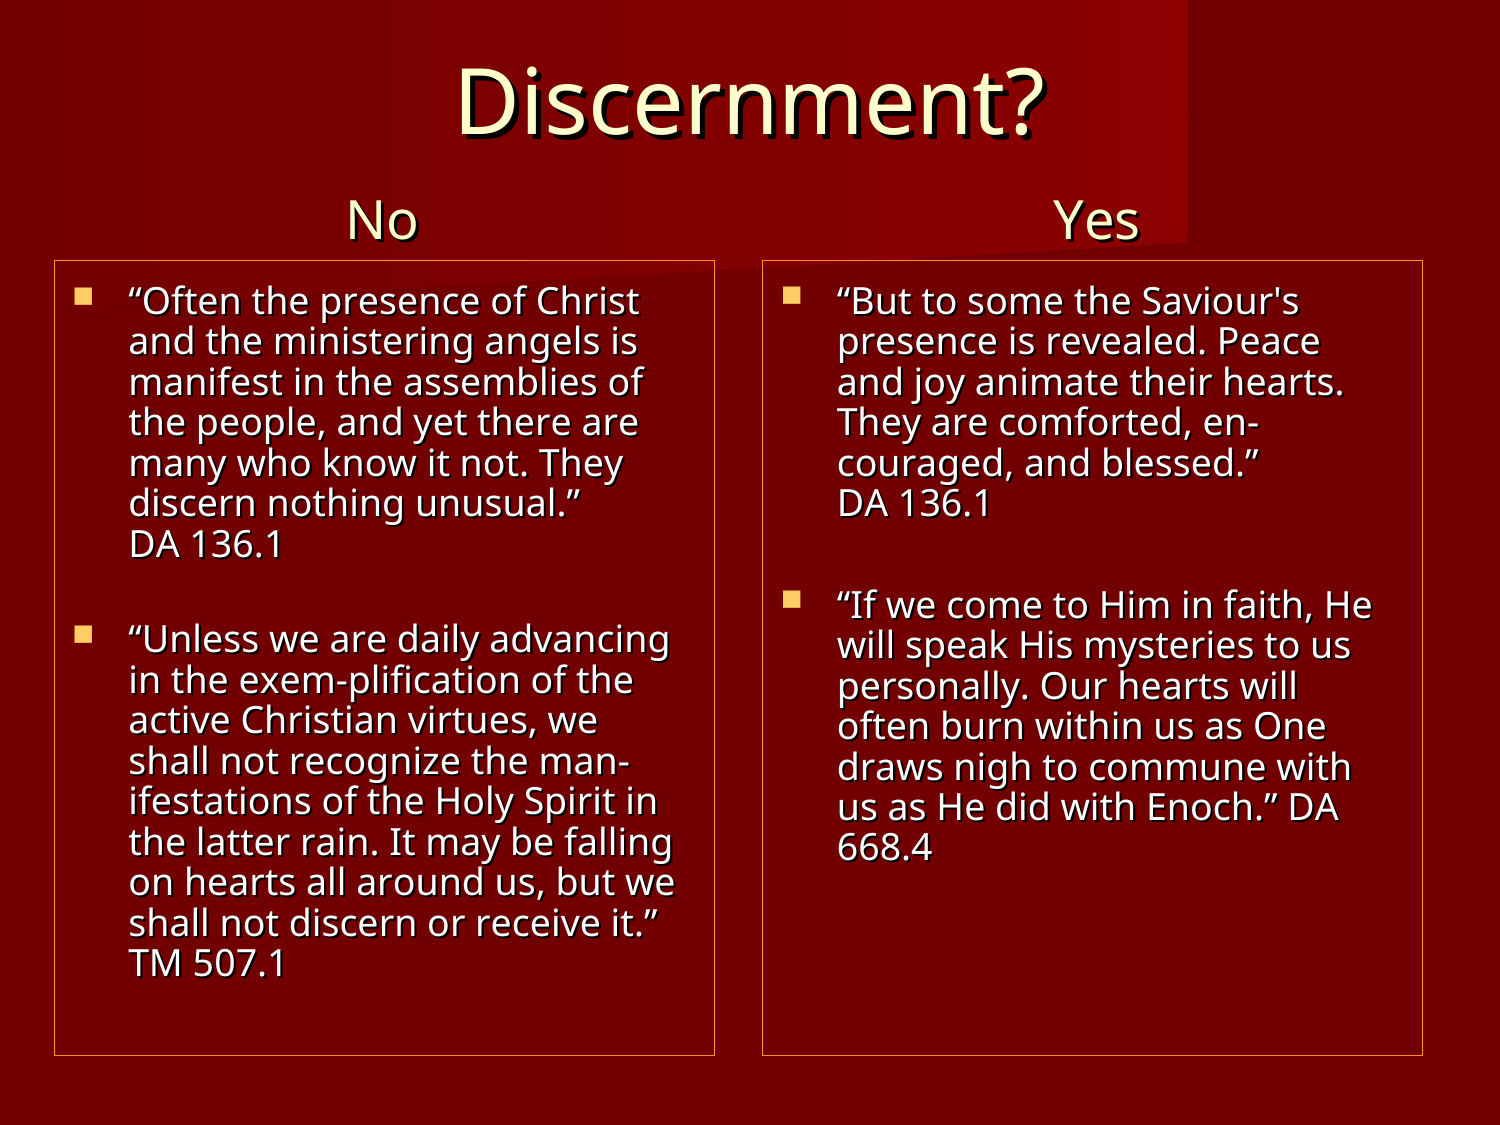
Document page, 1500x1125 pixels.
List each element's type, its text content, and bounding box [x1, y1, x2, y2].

title No [104, 167, 661, 269]
title Yes [819, 167, 1376, 260]
list “Often the presence of Christ and the ministering angels is manifest in the assemblies of the people, and yet there are many who know it not. They discern nothing unusual.” DA 136.1 “Unless we are daily advancing in the exem-plification of the active Christian virtues, we shall not recognize the man-ifestations of the Holy Spirit in the latter rain. It may be falling on hearts all around us, but we shall not discern or receive it.” TM 507.1 [57, 274, 703, 1029]
list “But to some the Saviour's presence is revealed. Peace and joy animate their hearts. They are comforted, en-couraged, and blessed.” DA 136.1 “If we come to Him in faith, He will speak His mysteries to us personally. Our hearts will often burn within us as One draws nigh to commune with us as He did with Enoch.” DA 668.4 [765, 274, 1411, 1012]
title Discernment? [75, 27, 1426, 168]
title Yes [819, 261, 1376, 269]
